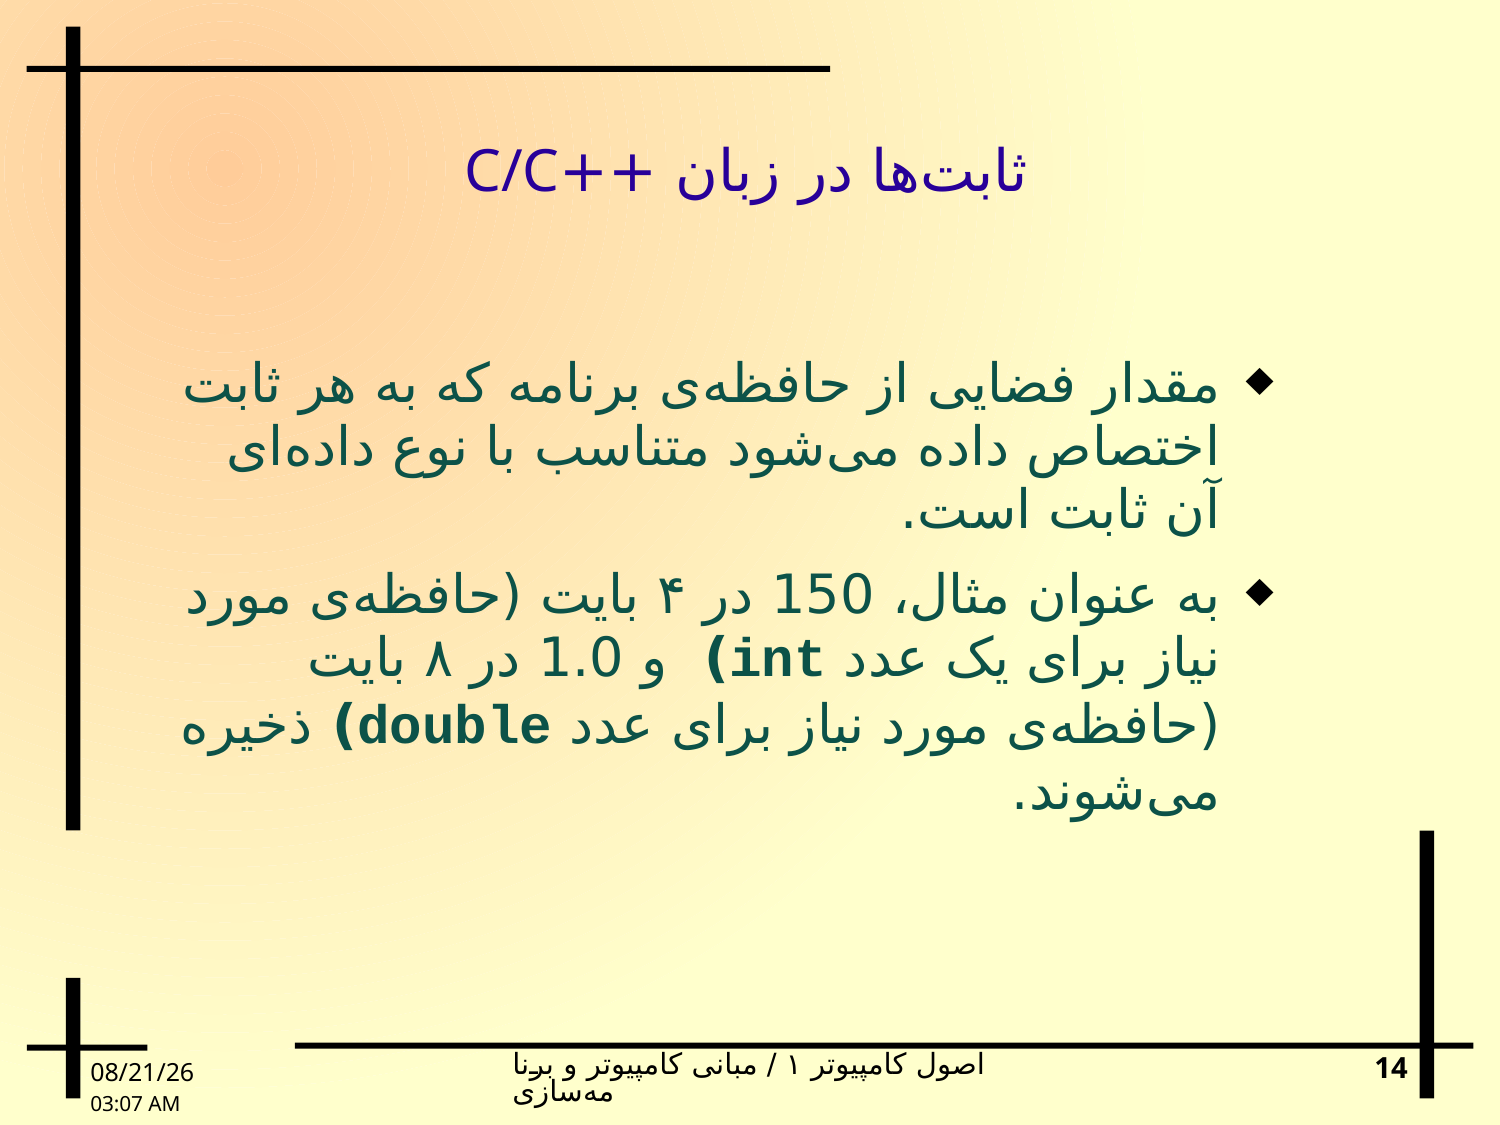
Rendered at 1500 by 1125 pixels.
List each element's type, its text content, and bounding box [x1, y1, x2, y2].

title ثابت‌ها در زبان ++C/C [131, 108, 1361, 229]
list مقدار فضایی از حافظه‌ی برنامه که به هر ثابت اختصاص داده می‌شود متناسب با نوع داده‌ای آن ثابت است. به عنوان مثال، 150 در ۴ بایت (حافظه‌ی مورد نیاز برای یک عدد int) و 1.0 در ۸ بایت (حافظه‌ی مورد نیاز برای عدد double) ذخیره می‌شوند. [155, 352, 1345, 799]
